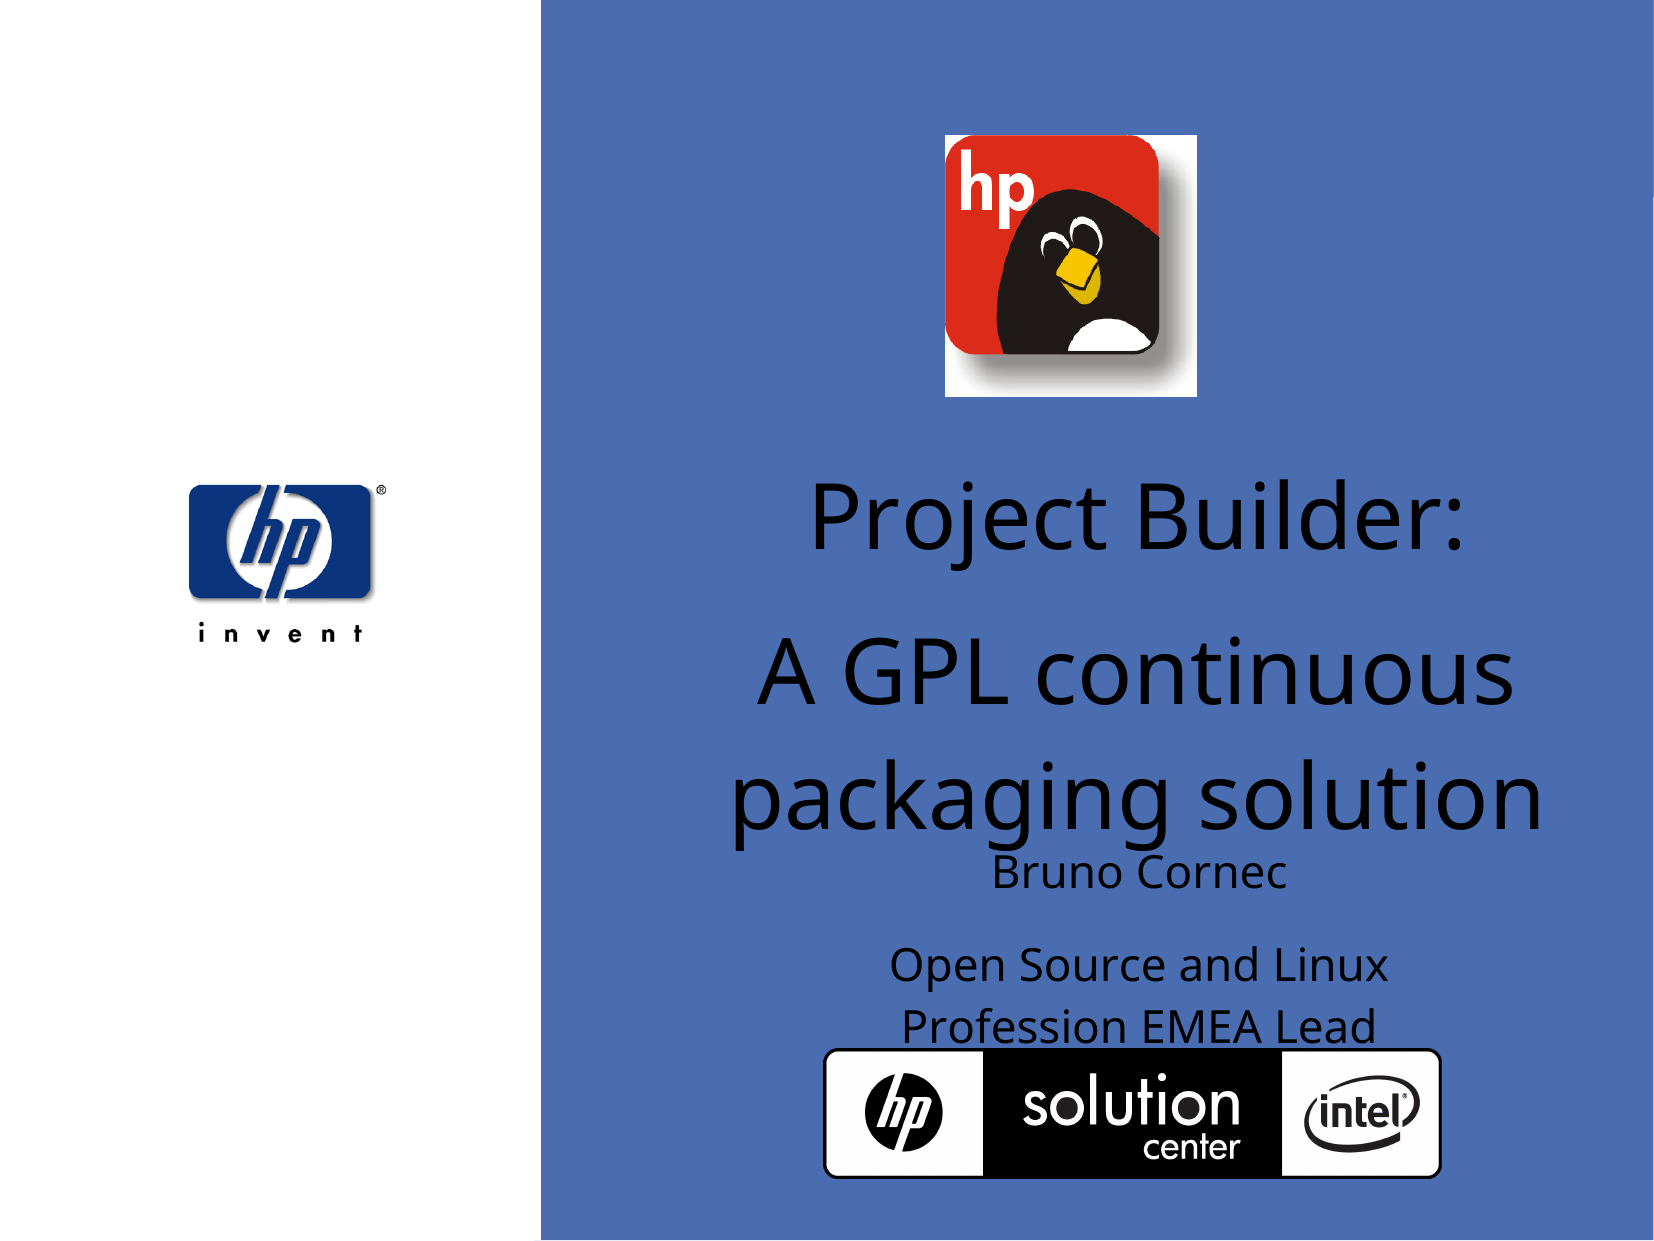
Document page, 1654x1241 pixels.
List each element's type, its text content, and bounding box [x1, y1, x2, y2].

picture [945, 135, 1197, 262]
list Bruno Cornec Open Source and Linux Profession EMEA Lead [695, 753, 1501, 1032]
text_box [0, 0, 1654, 1241]
list Project Builder: A GPL continuous packaging solution [582, 262, 1610, 814]
picture [186, 478, 388, 644]
picture [823, 1048, 1442, 1179]
